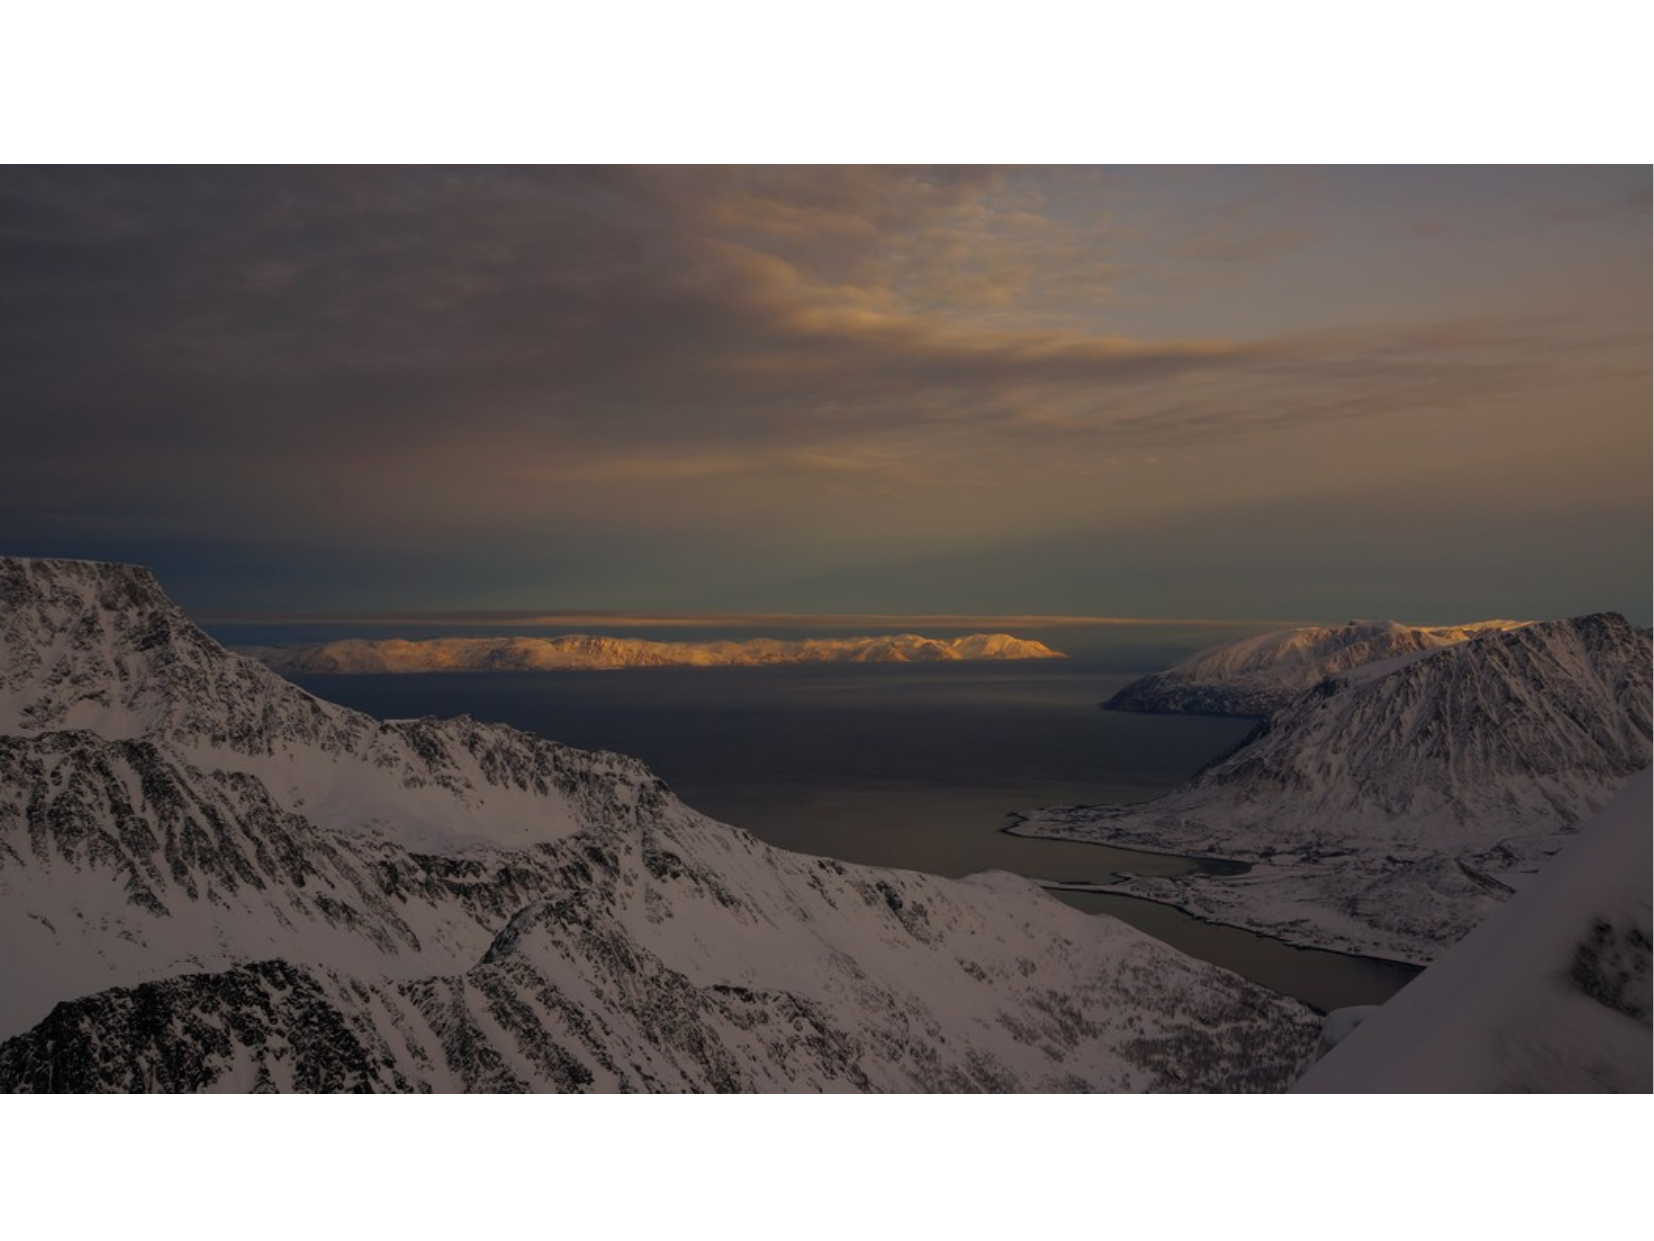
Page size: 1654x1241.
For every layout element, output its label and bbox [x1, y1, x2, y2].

picture [0, 164, 1654, 1094]
